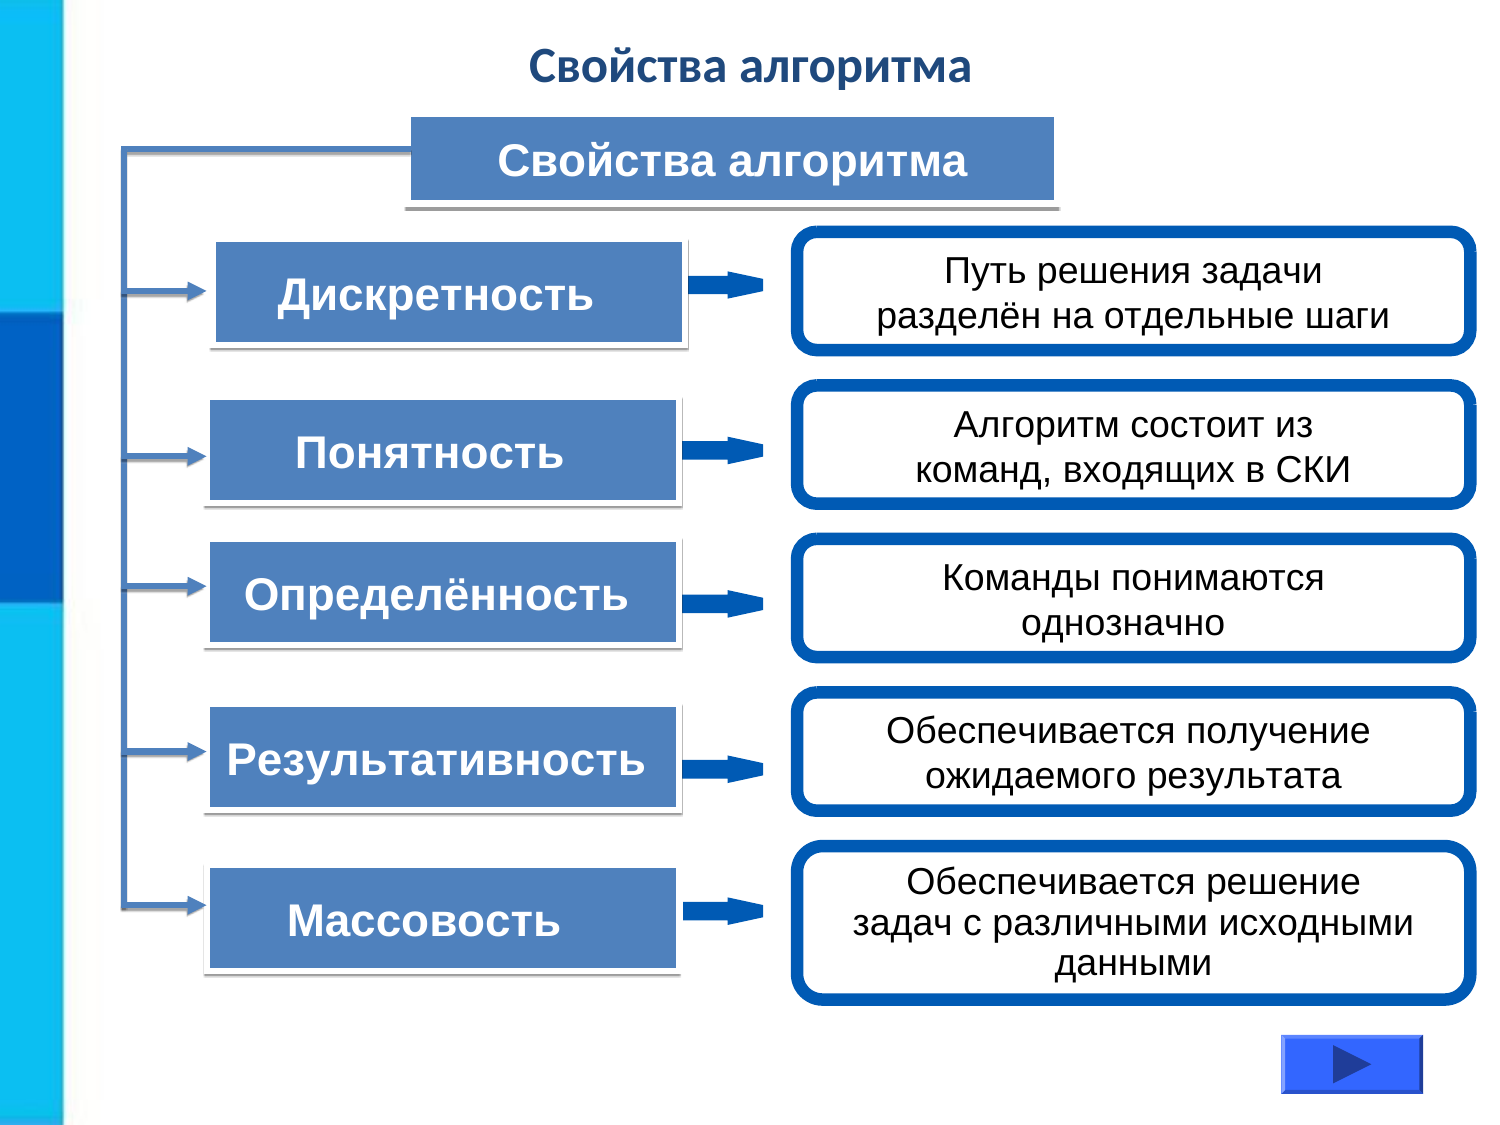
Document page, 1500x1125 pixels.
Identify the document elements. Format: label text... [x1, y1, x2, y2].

text_box Определённость [206, 538, 679, 646]
text_box Команды понимаются однозначно [797, 538, 1471, 658]
text_box Свойства алгоритма [407, 113, 1058, 204]
text_box Алгоритм состоит из команд, входящих в СКИ [797, 385, 1471, 504]
picture [0, 0, 1500, 1125]
text_box Массовость [206, 864, 680, 972]
text_box Понятность [206, 397, 679, 504]
text_box Путь решения задачи разделён на отдельные шаги [797, 231, 1471, 351]
text_box Результативность [206, 704, 679, 811]
text_box [1283, 1034, 1424, 1094]
text_box Обеспечивается решение задач с различными исходными данными [797, 846, 1471, 1000]
text_box Свойства алгоритма [76, 30, 1425, 102]
text_box Дискретность [212, 238, 685, 346]
text_box Обеспечивается получение ожидаемого результата [797, 692, 1471, 811]
